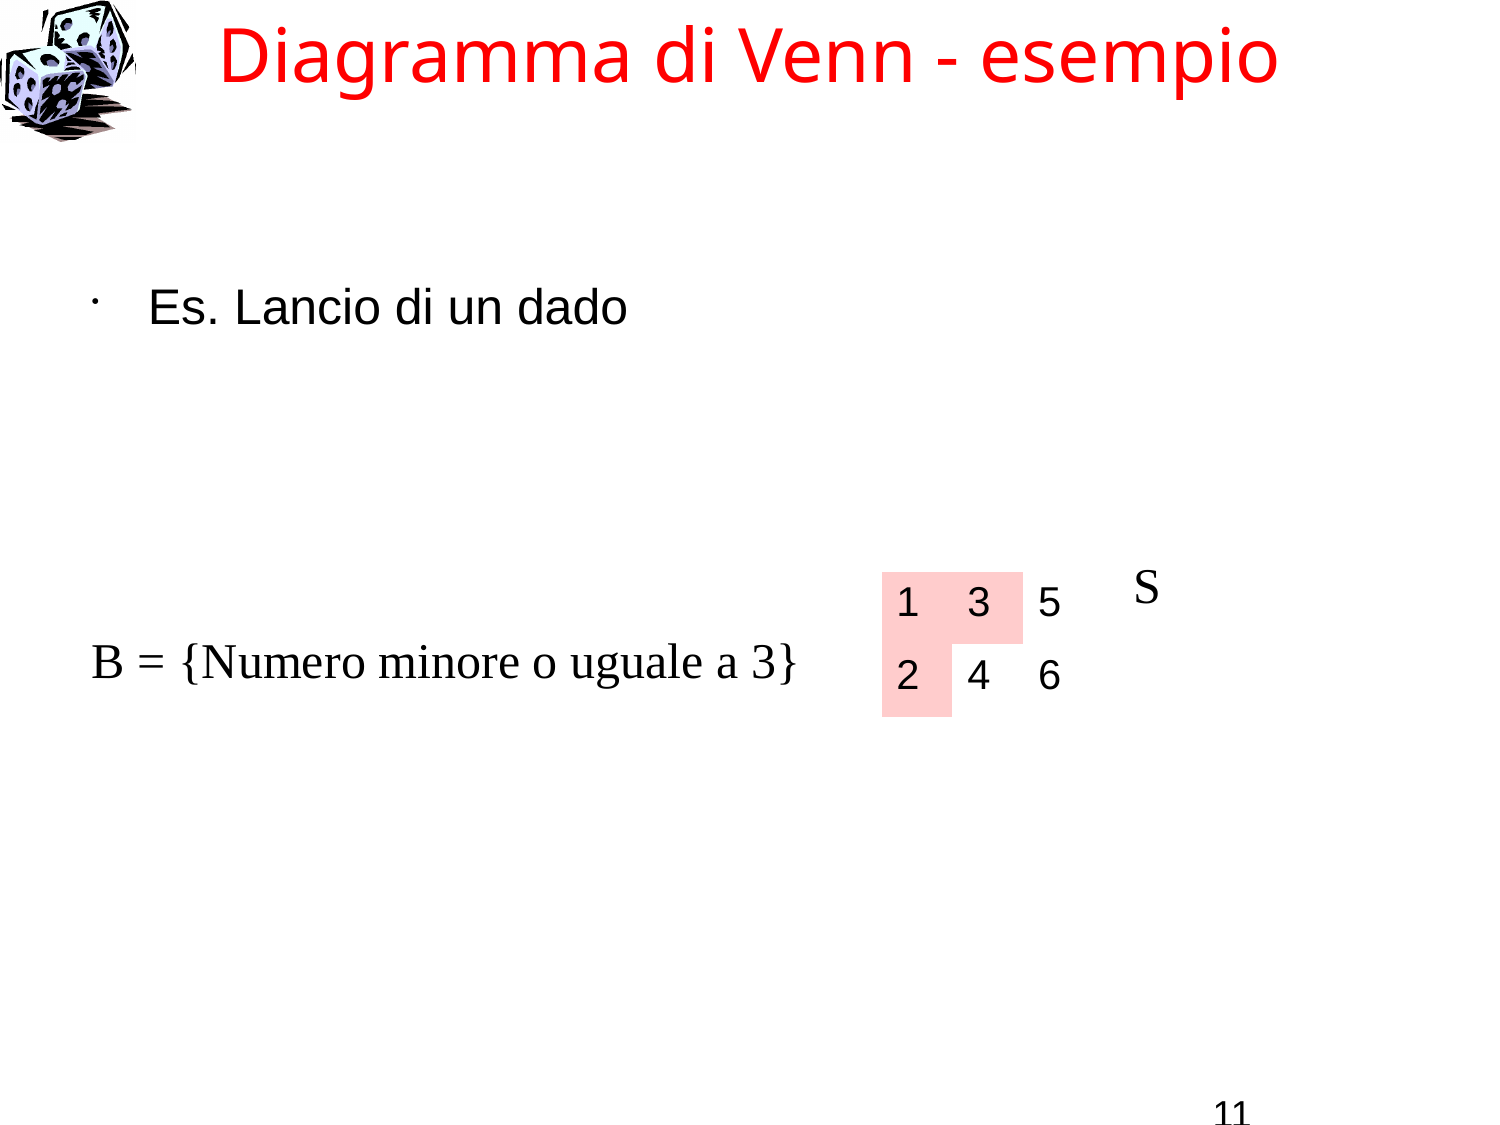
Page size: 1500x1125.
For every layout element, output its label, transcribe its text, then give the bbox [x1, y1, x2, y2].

picture [0, 0, 112, 143]
table_cell 2 [882, 644, 952, 717]
slide_number <numero> [1187, 1082, 1500, 1125]
table_header 5 [1023, 572, 1094, 644]
text_box B = {Numero minore o uguale a 3} [76, 621, 832, 697]
table_header 3 [952, 572, 1023, 644]
list Es. Lancio di un dado [76, 267, 1299, 389]
table_cell 4 [952, 644, 1023, 717]
title Diagramma di Venn - esempio [112, 0, 1388, 188]
text_box S [1118, 546, 1202, 622]
table_cell 6 [1023, 644, 1094, 717]
table_header 1 [882, 572, 952, 644]
